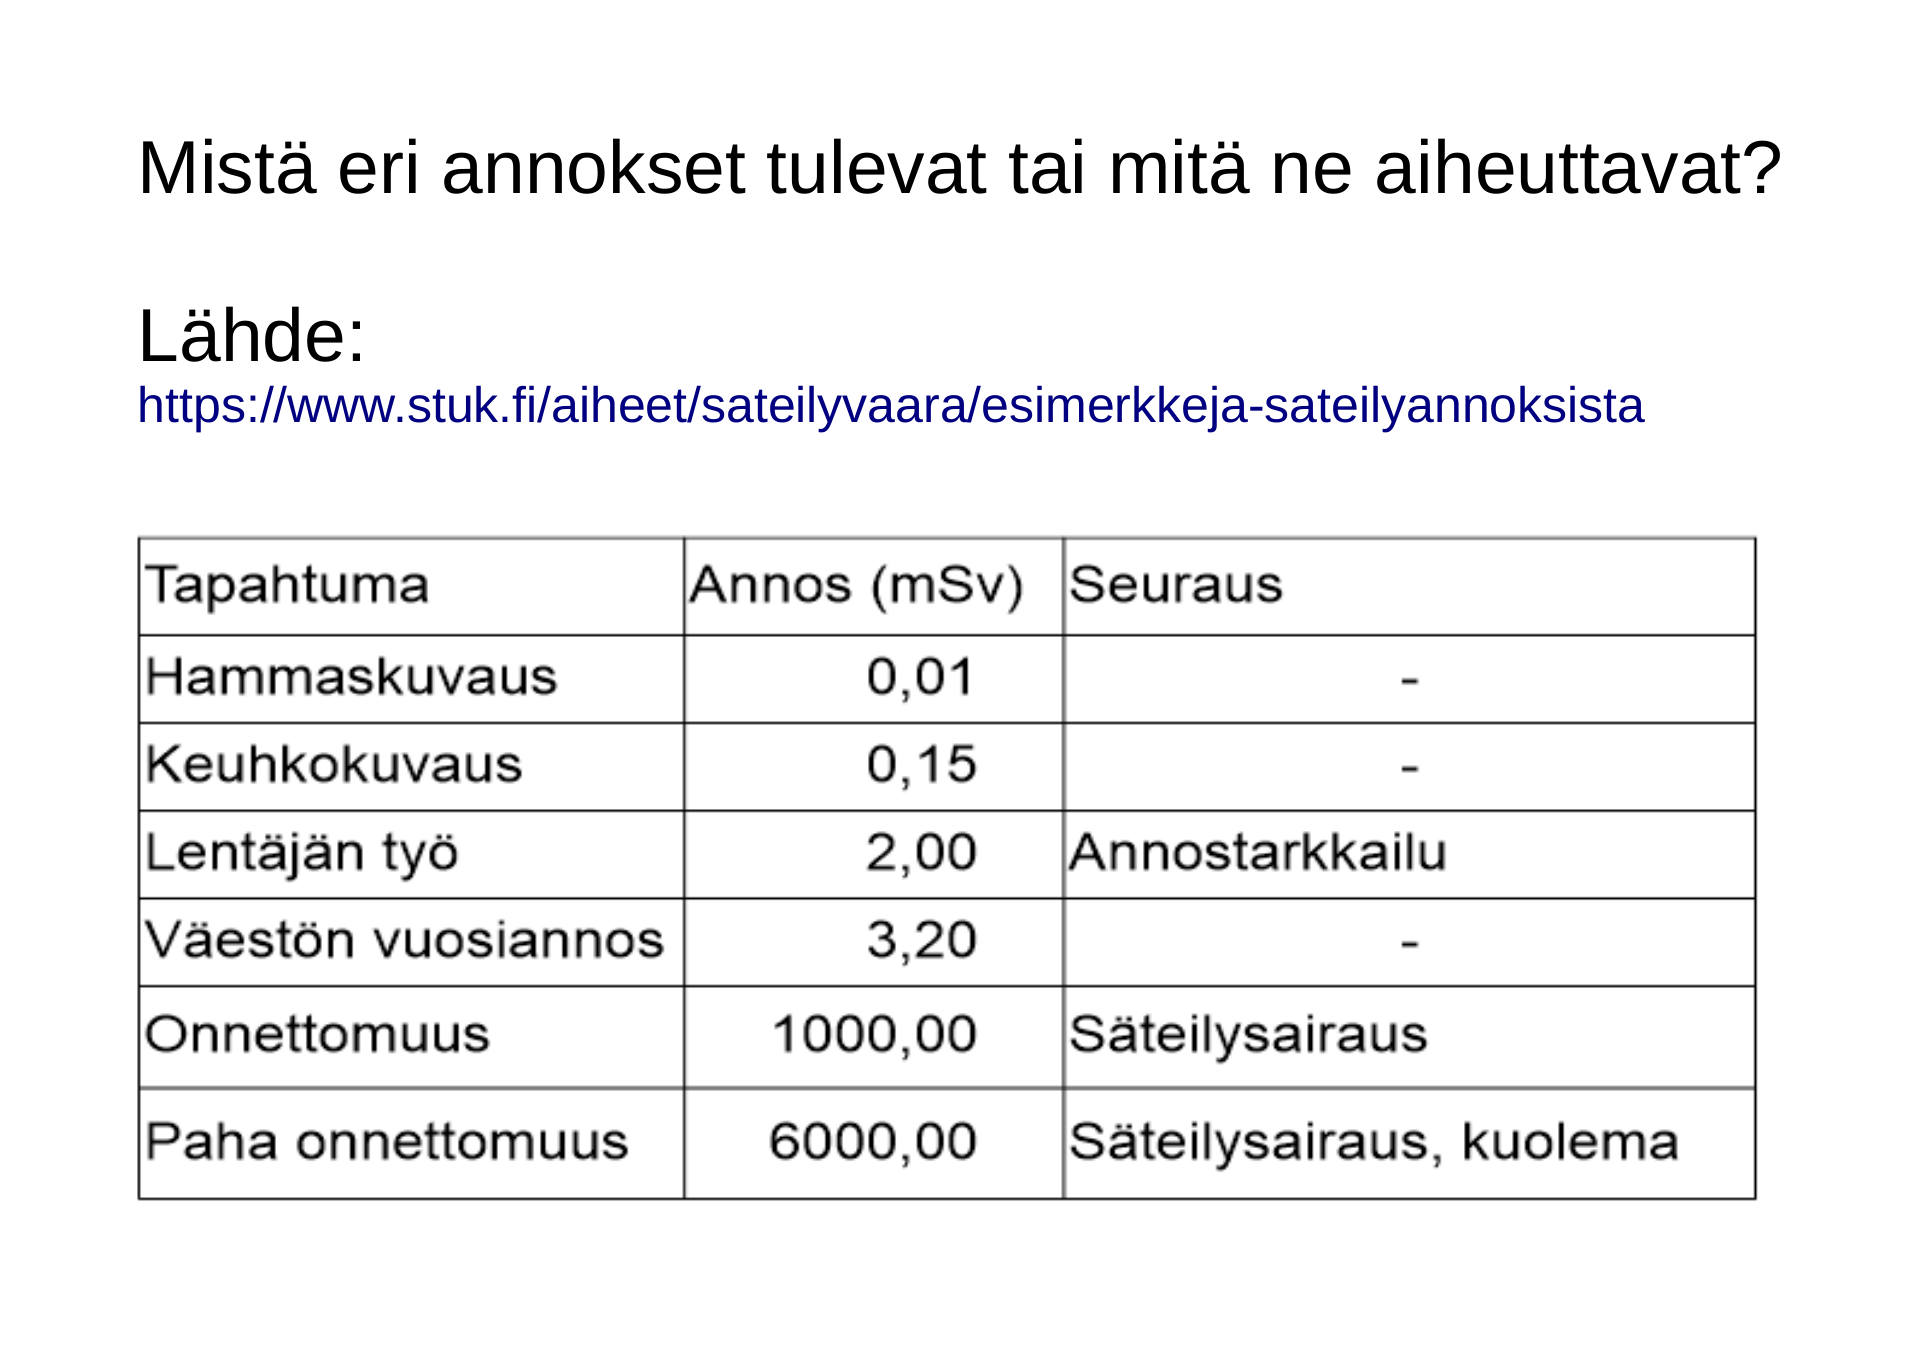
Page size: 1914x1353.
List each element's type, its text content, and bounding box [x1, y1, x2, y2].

text_box Mistä eri annokset tulevat tai mitä ne aiheuttavat? Lähde: https://www.stuk.fi/aiheet/sateilyvaara/esimerkkeja-sateilyannoksista [122, 118, 1859, 441]
picture [54, 450, 1837, 1245]
